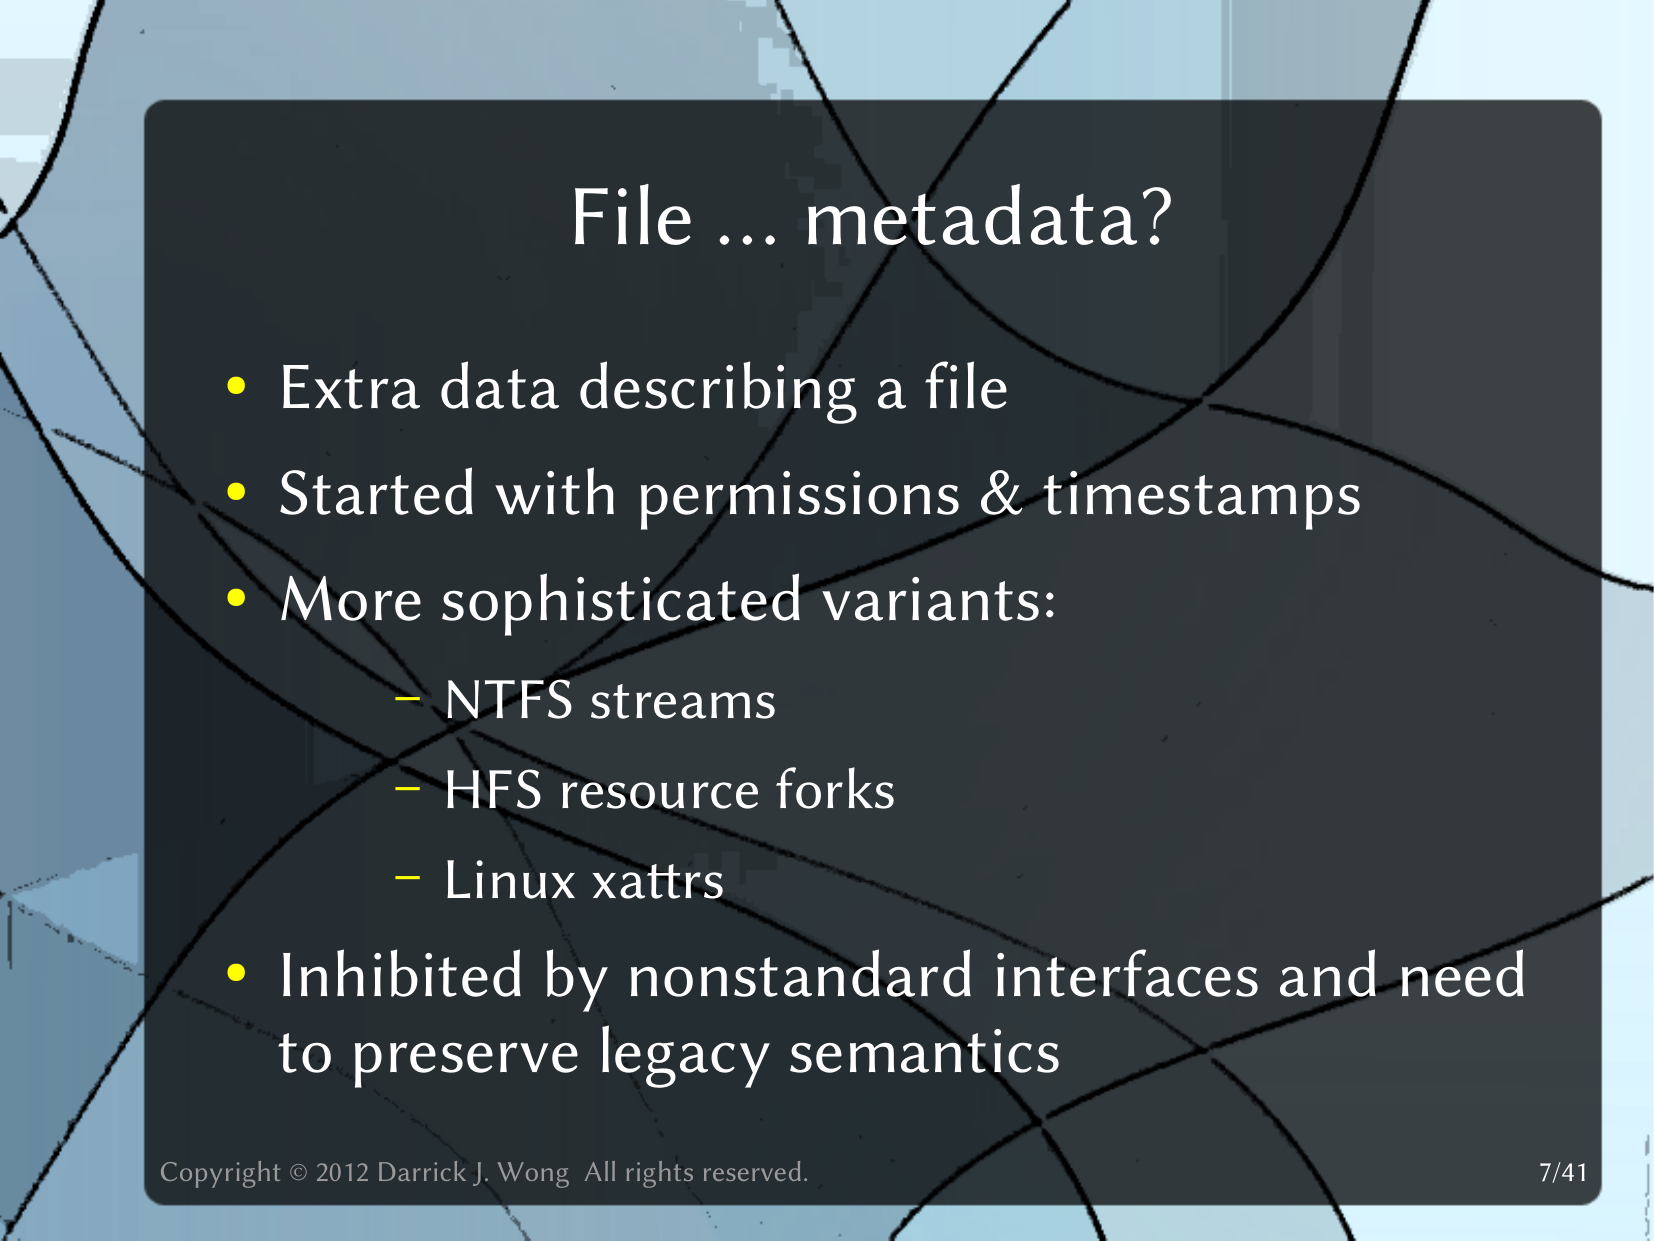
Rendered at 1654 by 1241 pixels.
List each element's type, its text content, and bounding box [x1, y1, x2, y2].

title File … metadata? [159, 108, 1583, 325]
picture [0, 0, 1654, 1241]
list Extra data describing a file Started with permissions & timestamps More sophisticated variants: NTFS streams HFS resource forks Linux xattrs Inhibited by nonstandard interfaces and need to preserve legacy semantics [206, 349, 1571, 1089]
